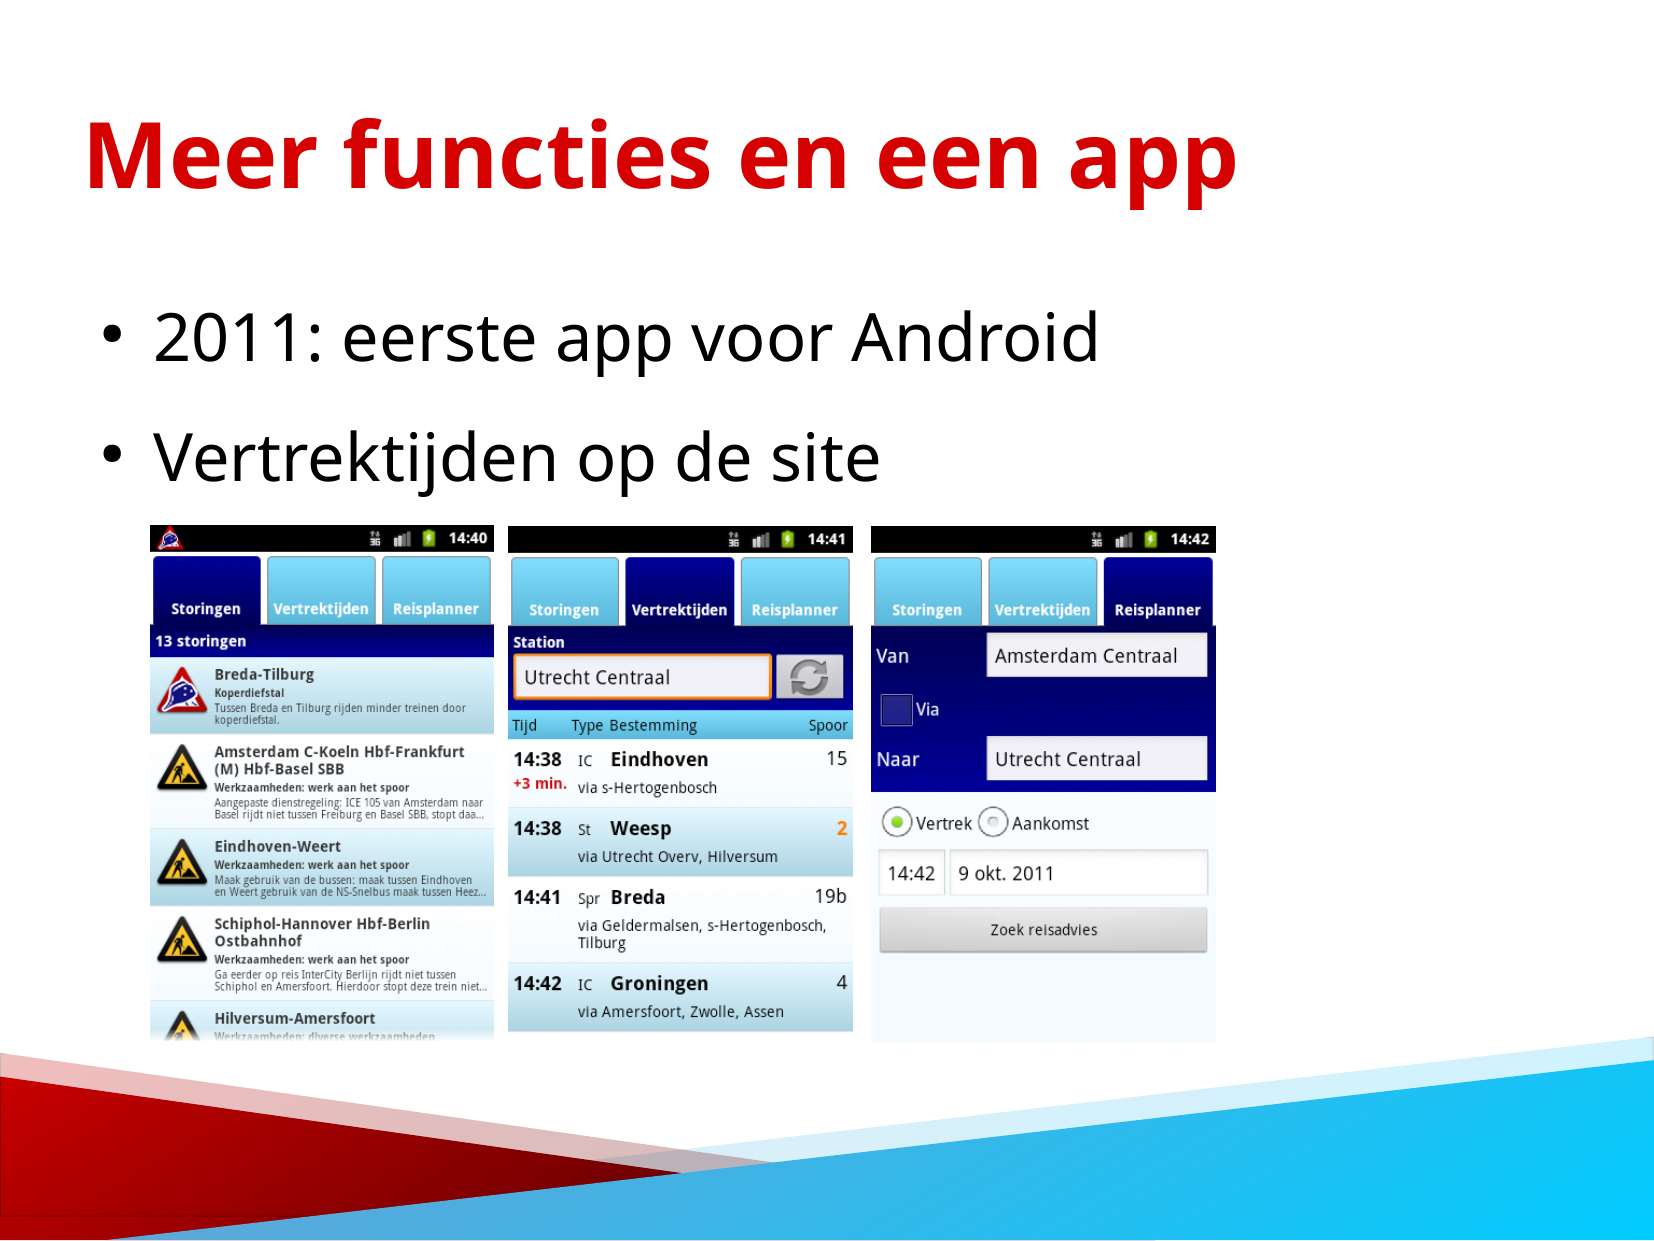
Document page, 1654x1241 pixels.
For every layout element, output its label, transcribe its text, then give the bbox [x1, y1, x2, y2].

picture [508, 526, 853, 1043]
title Meer functies en een app [82, 49, 1571, 257]
picture [871, 526, 1216, 1043]
list 2011: eerste app voor Android Vertrektijden op de site [82, 290, 1571, 1054]
picture [150, 525, 494, 1041]
